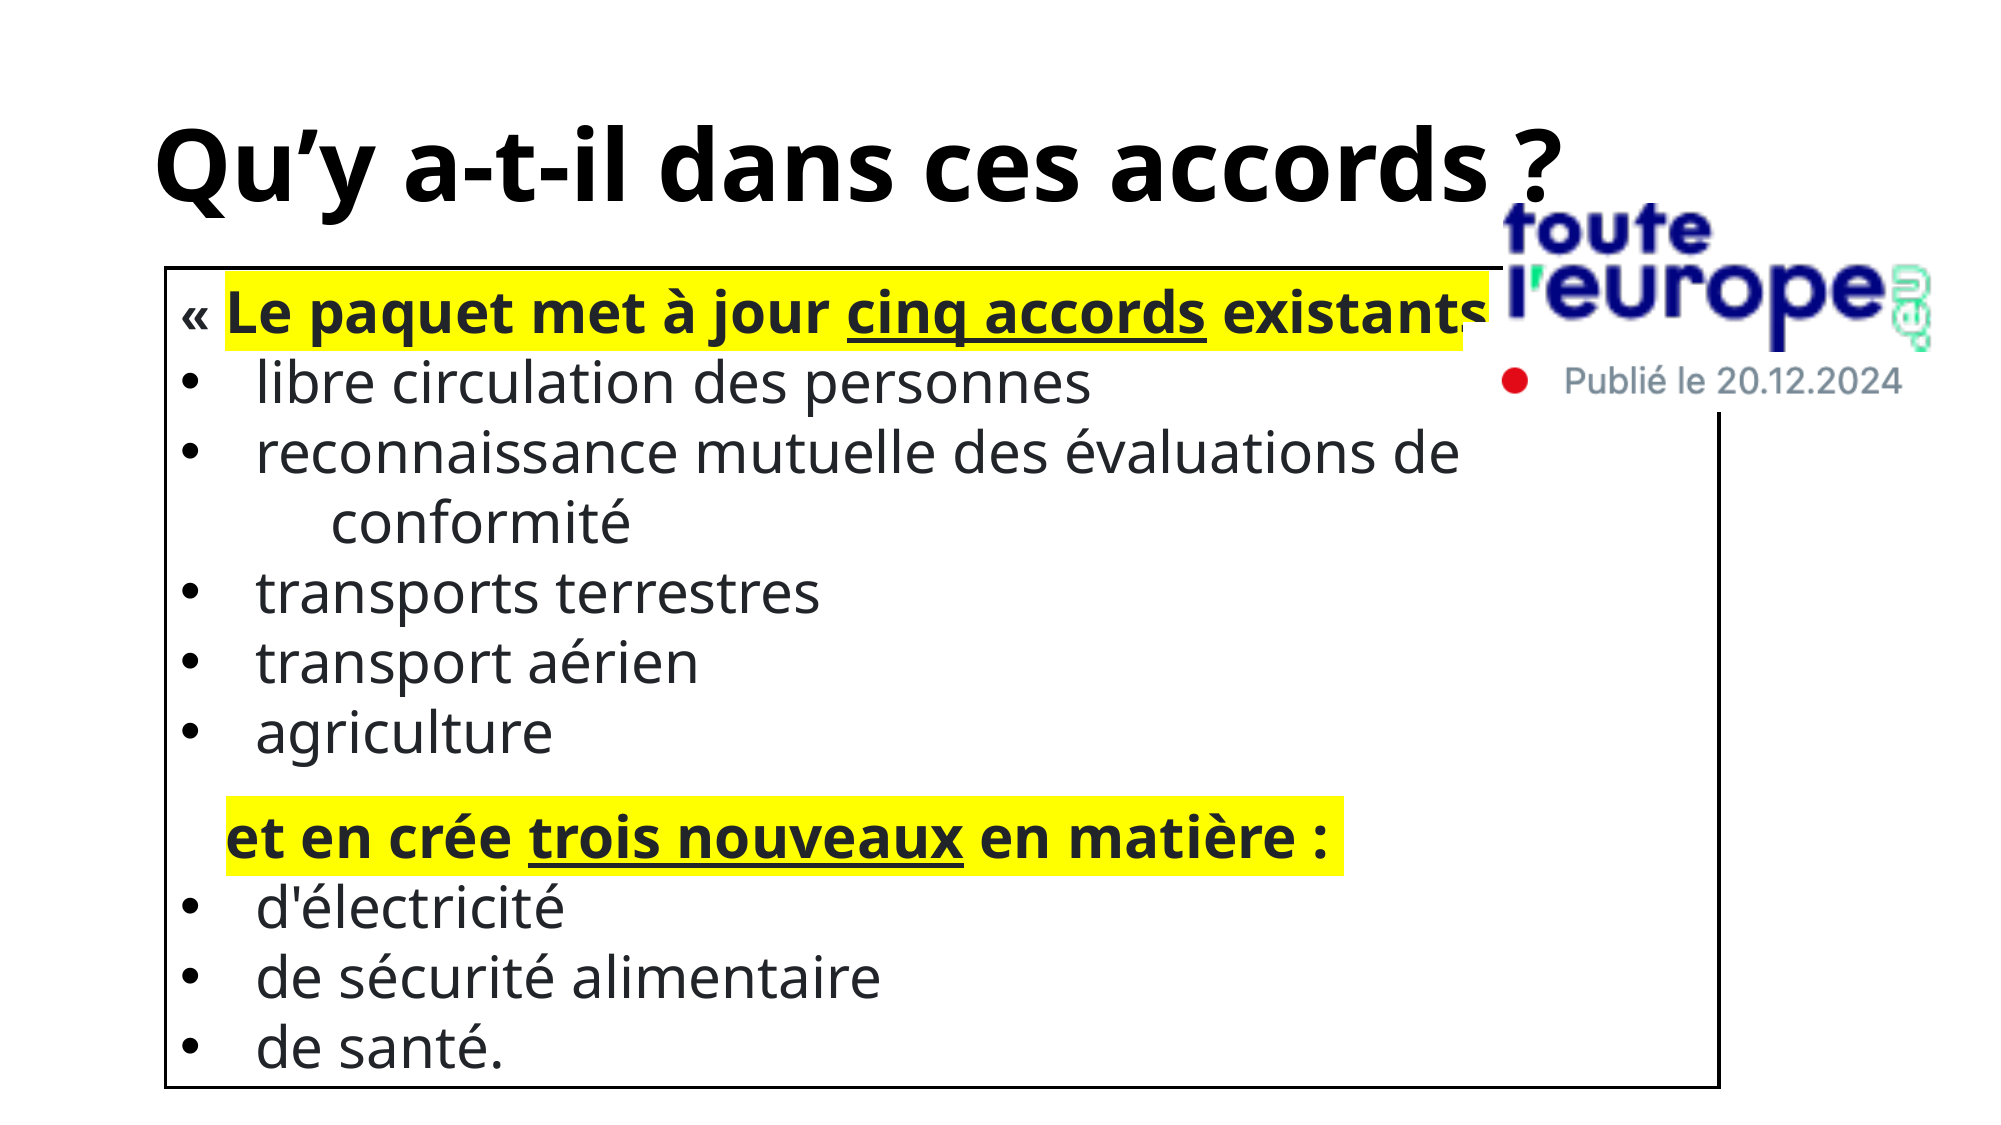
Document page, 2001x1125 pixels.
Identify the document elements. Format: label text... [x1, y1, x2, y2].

title Qu’y a-t-il dans ces accords ? [137, 59, 1863, 278]
picture [1463, 203, 1935, 412]
text_box « Le paquet met à jour cinq accords existants : libre circulation des personnes reconnaissance mutuelle des évaluations de conformité transports terrestres transport aérien agriculture et en crée trois nouveaux en matière : d'électricité de sécurité alimentaire de santé. [165, 267, 1720, 1026]
